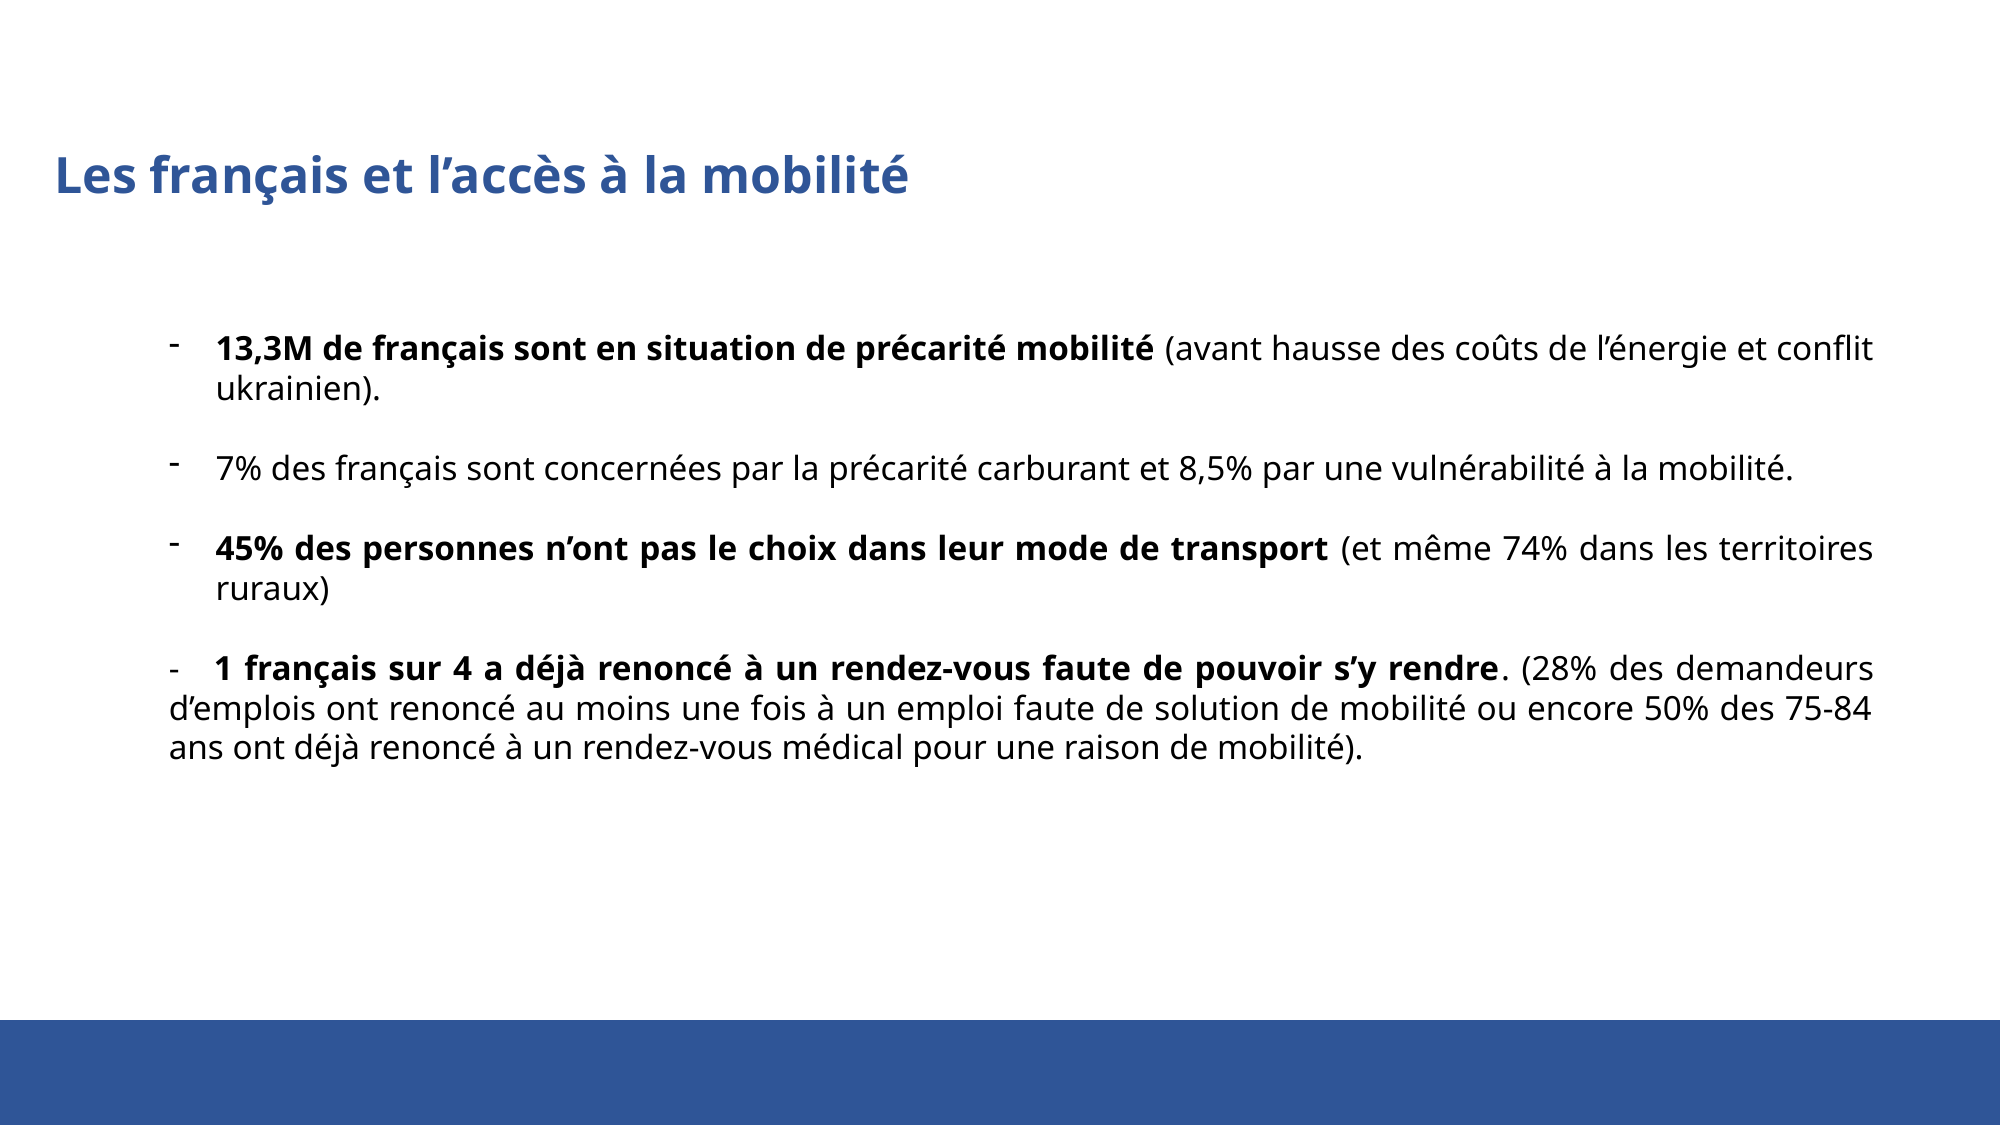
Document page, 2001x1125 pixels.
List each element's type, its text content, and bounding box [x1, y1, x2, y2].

text_box 13,3M de français sont en situation de précarité mobilité (avant hausse des coûts de l’énergie et conflit ukrainien). 7% des français sont concernées par la précarité carburant et 8,5% par une vulnérabilité à la mobilité. 45% des personnes n’ont pas le choix dans leur mode de transport (et même 74% dans les territoires ruraux) - 1 français sur 4 a déjà renoncé à un rendez-vous faute de pouvoir s’y rendre. (28% des demandeurs d’emplois ont renoncé au moins une fois à un emploi faute de solution de mobilité ou encore 50% des 75-84 ans ont déjà renoncé à un rendez-vous médical pour une raison de mobilité). [153, 275, 1890, 814]
text_box Les français et l’accès à la mobilité [54, 143, 1481, 197]
text_box [0, 1022, 2000, 1125]
